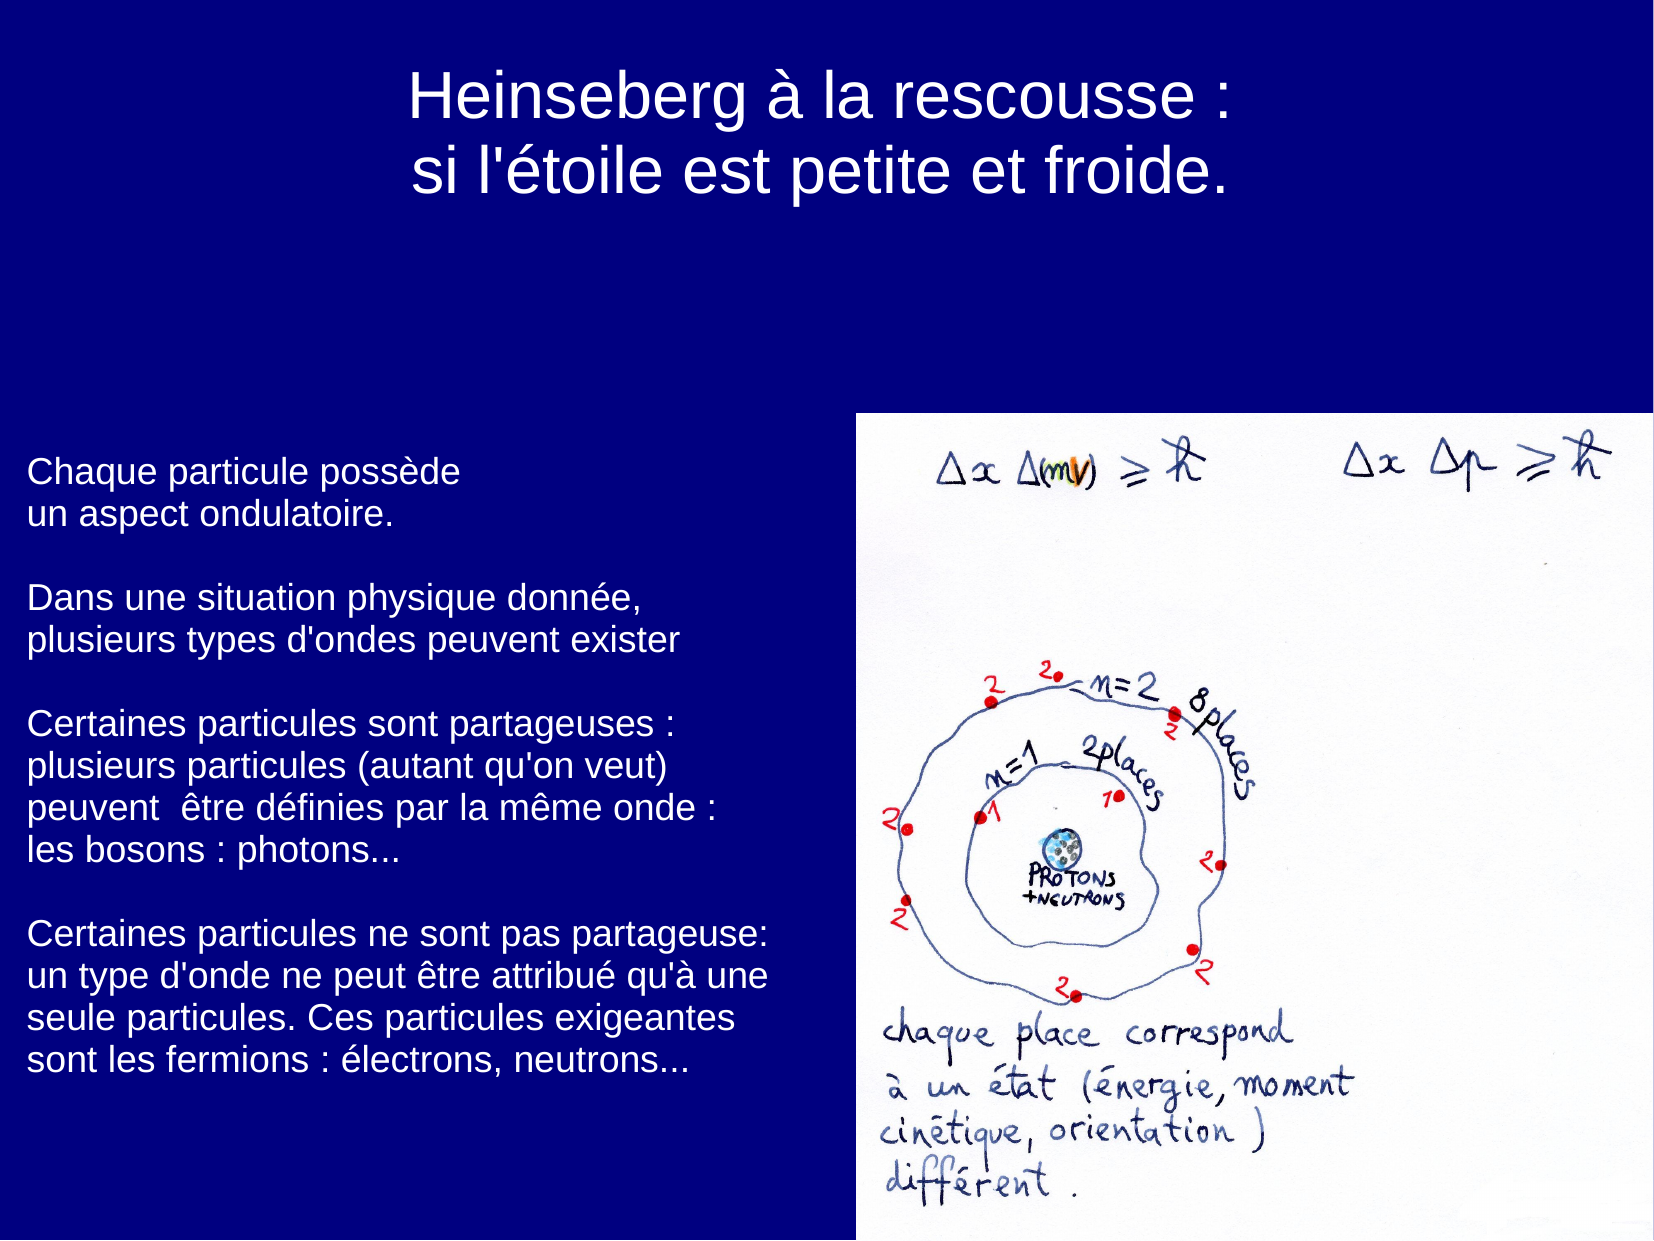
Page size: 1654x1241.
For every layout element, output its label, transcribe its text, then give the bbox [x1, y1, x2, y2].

title Heinseberg à la rescousse : si l'étoile est petite et froide. [76, 29, 1565, 237]
picture [856, 413, 1654, 1241]
text_box Chaque particule possède un aspect ondulatoire. Dans une situation physique donnée, plusieurs types d'ondes peuvent exister Certaines particules sont partageuses : plusieurs particules (autant qu'on veut) peuvent être définies par la même onde : les bosons : photons... Certaines particules ne sont pas partageuse: un type d'onde ne peut être attribué qu'à une seule particules. Ces particules exigeantes sont les fermions : électrons, neutrons... [11, 442, 785, 1089]
